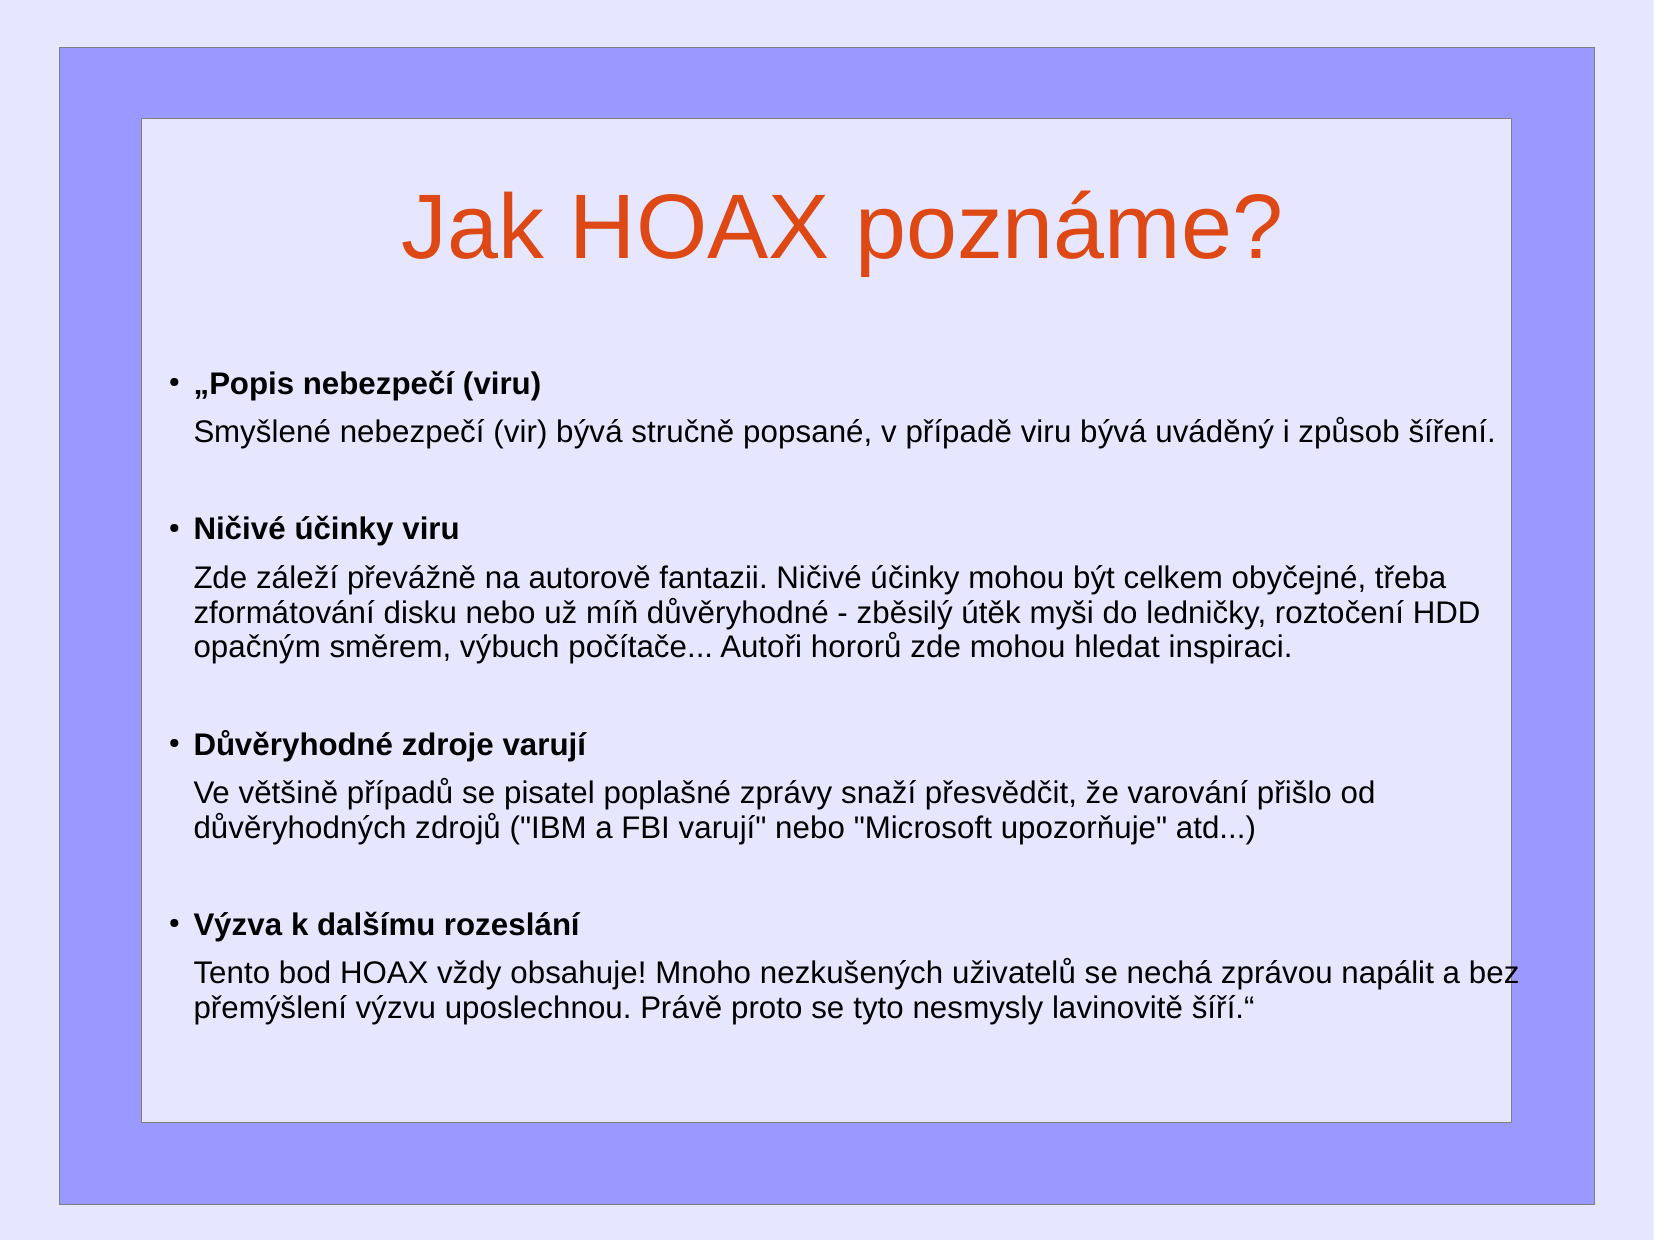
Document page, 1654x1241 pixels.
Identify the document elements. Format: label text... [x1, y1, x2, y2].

list „Popis nebezpečí (viru) Smyšlené nebezpečí (vir) bývá stručně popsané, v případě viru bývá uváděný i způsob šíření. Ničivé účinky viru Zde záleží převážně na autorově fantazii. Ničivé účinky mohou být celkem obyčejné, třeba zformátování disku nebo už míň důvěryhodné - zběsilý útěk myši do ledničky, roztočení HDD opačným směrem, výbuch počítače... Autoři hororů zde mohou hledat inspiraci. Důvěryhodné zdroje varují Ve většině případů se pisatel poplašné zprávy snaží přesvědčit, že varování přišlo od důvěryhodných zdrojů ("IBM a FBI varují" nebo "Microsoft upozorňuje" atd...) Výzva k dalšímu rozeslání Tento bod HOAX vždy obsahuje! Mnoho nezkušených uživatelů se nechá zprávou napálit a bez přemýšlení výzvu uposlechnou. Právě proto se tyto nesmysly lavinovitě šíří.“ [160, 293, 1531, 1050]
text_box [59, 47, 1595, 1205]
title Jak HOAX poznáme? [141, 123, 1512, 290]
list [82, 290, 1538, 634]
